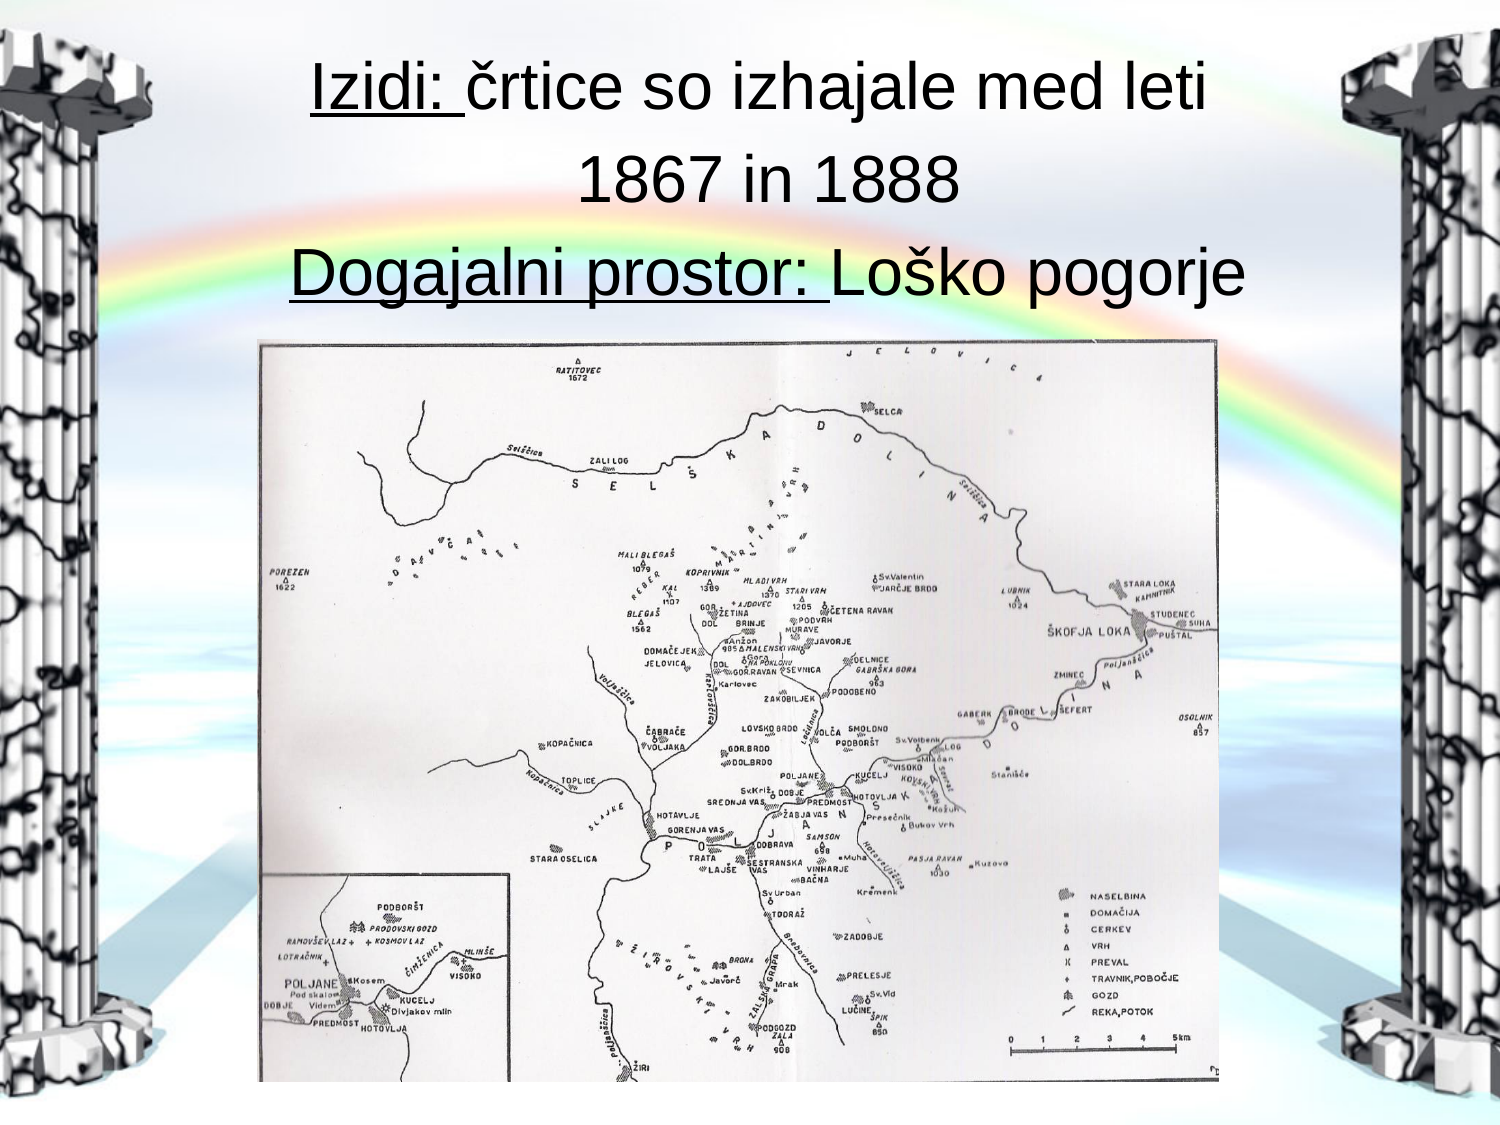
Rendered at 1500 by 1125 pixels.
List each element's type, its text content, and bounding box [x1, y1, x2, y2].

list Izidi: črtice so izhajale med leti 1867 in 1888 Dogajalni prostor: Loško pogorje [105, 35, 1432, 743]
picture [0, 0, 1500, 1125]
